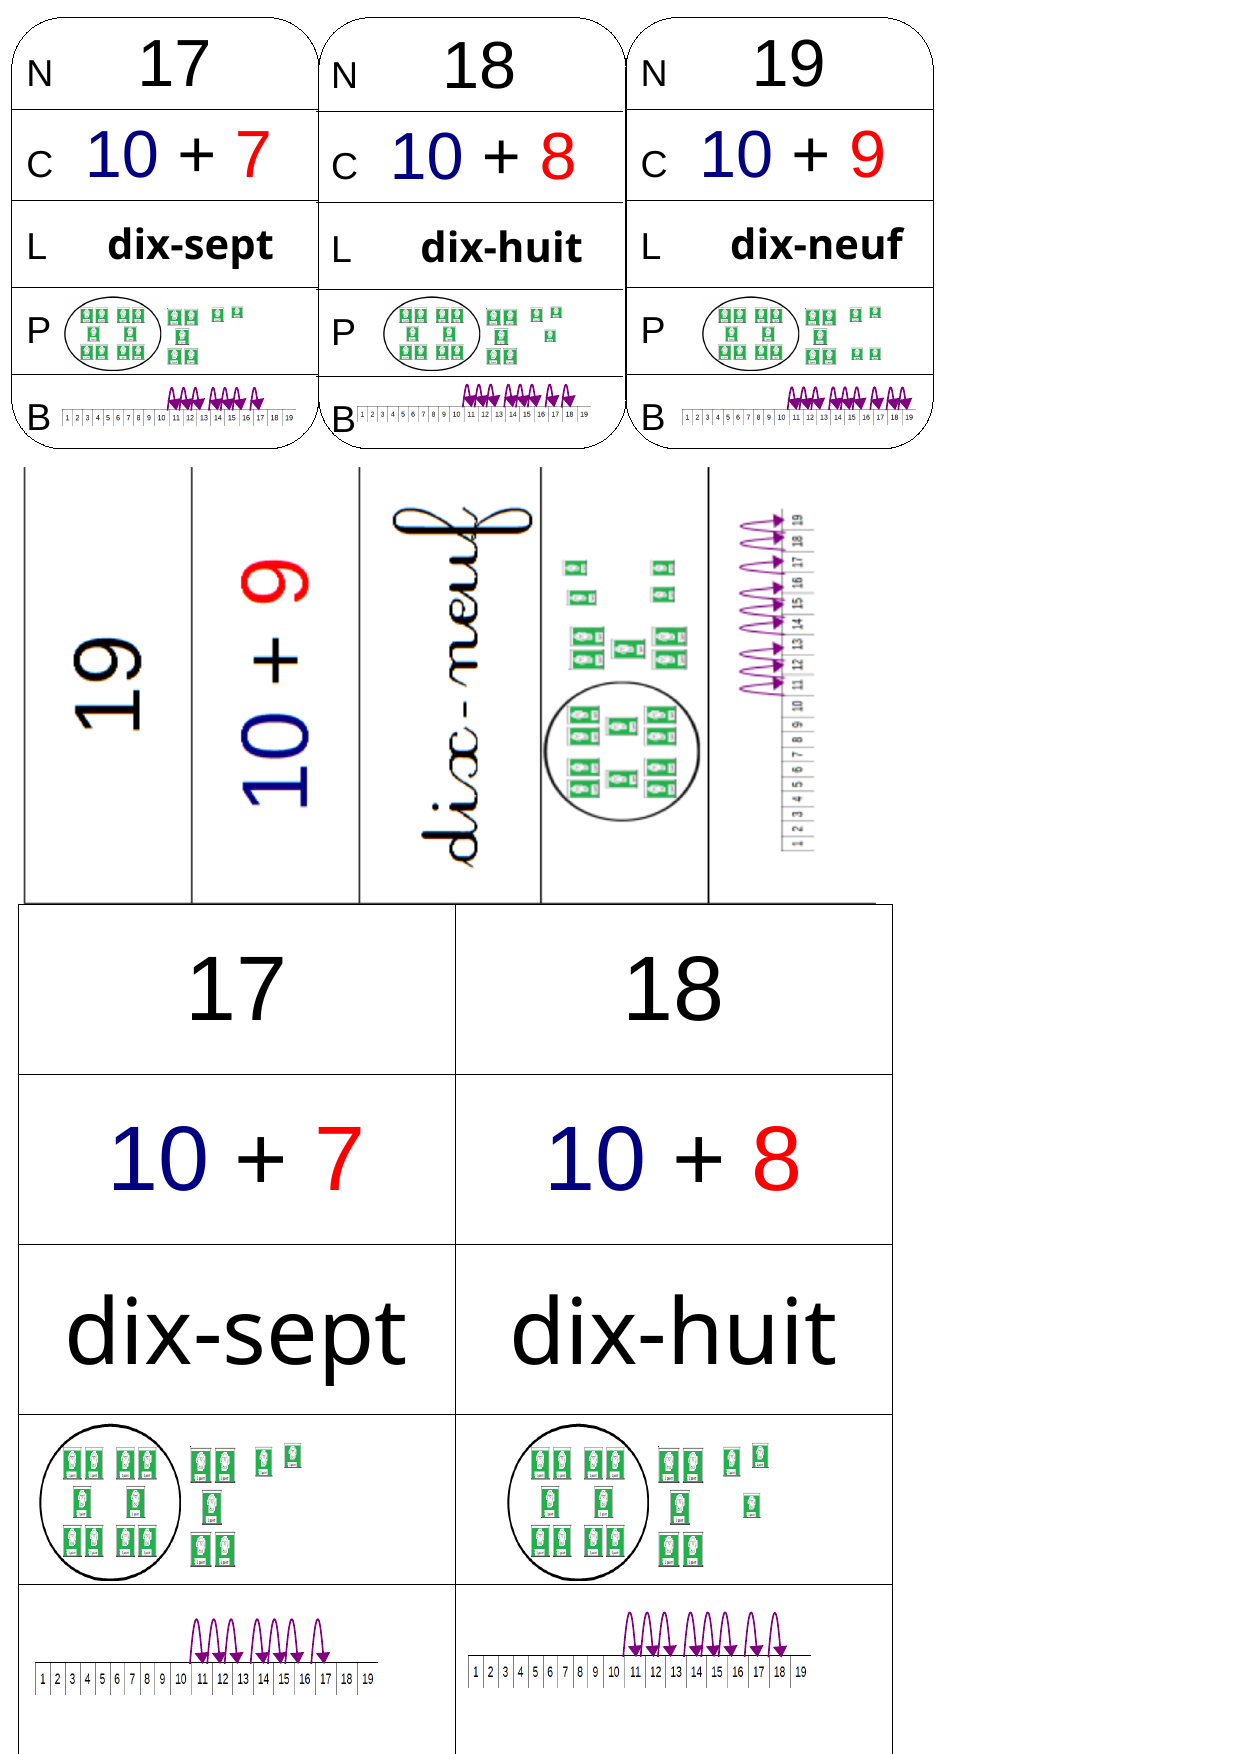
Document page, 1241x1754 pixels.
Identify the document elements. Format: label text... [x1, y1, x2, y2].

picture [468, 1655, 811, 1689]
picture [253, 1443, 274, 1479]
table_cell dix-huit [456, 1245, 892, 1414]
table_cell P [319, 290, 623, 376]
table_cell B [12, 375, 316, 461]
table_cell C 10 + 8 [319, 112, 623, 202]
picture [529, 306, 544, 323]
table_cell B [316, 377, 623, 463]
table_cell L dix-sept [12, 201, 316, 287]
table_cell L dix-neuf [626, 201, 933, 287]
picture [848, 306, 863, 323]
table_cell P [12, 288, 316, 374]
table_cell [19, 1415, 455, 1584]
picture [868, 305, 882, 319]
picture [39, 1423, 182, 1583]
table_header N 19 [626, 18, 933, 109]
picture [383, 296, 481, 373]
picture [167, 308, 199, 365]
table_cell C 10 + 7 [12, 110, 316, 200]
picture [721, 1443, 742, 1479]
table_cell 10 + 8 [456, 1075, 892, 1244]
picture [850, 346, 864, 361]
table_cell C 10 + 9 [626, 110, 933, 200]
picture [868, 346, 882, 361]
picture [549, 305, 563, 319]
picture [486, 308, 518, 365]
picture [357, 406, 591, 422]
picture [682, 409, 916, 425]
picture [702, 296, 800, 373]
picture [507, 1423, 650, 1583]
picture [282, 1440, 303, 1470]
picture [741, 1490, 762, 1520]
picture [750, 1440, 770, 1470]
table_cell 10 + 7 [19, 1075, 455, 1244]
table_header 17 [19, 905, 455, 1074]
table_header N 18 [316, 20, 623, 111]
table_cell [456, 1585, 892, 1754]
table_cell P [626, 288, 933, 374]
table_cell [456, 1415, 892, 1584]
picture [23, 466, 876, 904]
table_cell B [626, 375, 933, 461]
picture [230, 305, 244, 319]
table_cell dix-sept [19, 1245, 455, 1414]
picture [64, 296, 162, 373]
picture [35, 1662, 378, 1695]
table_cell [19, 1585, 455, 1754]
table_header 18 [456, 905, 892, 1074]
picture [210, 306, 225, 323]
picture [805, 308, 837, 365]
picture [658, 1446, 704, 1568]
picture [190, 1446, 236, 1568]
picture [543, 328, 557, 343]
table_cell L dix-huit [319, 203, 623, 289]
table_header N 17 [12, 18, 319, 109]
picture [62, 409, 296, 426]
